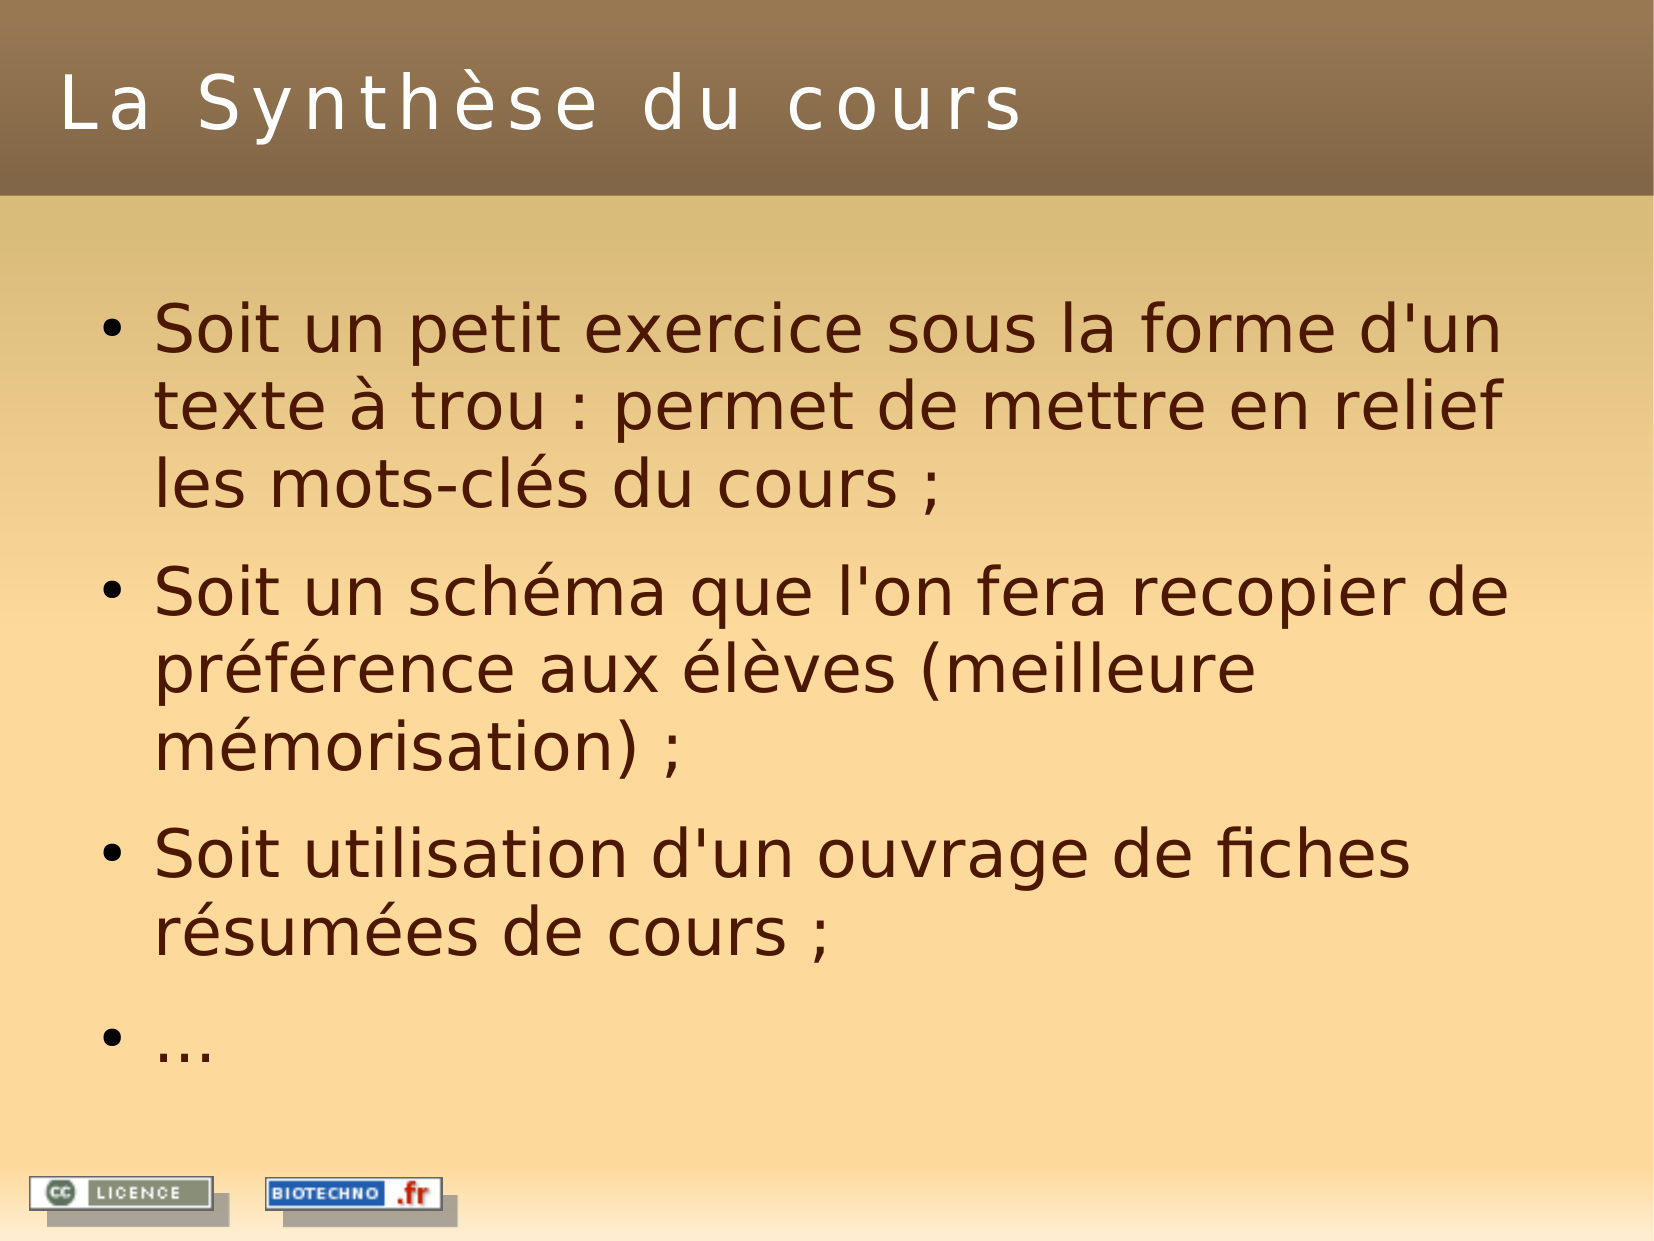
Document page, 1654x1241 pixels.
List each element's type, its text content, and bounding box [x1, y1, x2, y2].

list Soit un petit exercice sous la forme d'un texte à trou : permet de mettre en relief les mots-clés du cours ; Soit un schéma que l'on fera recopier de préférence aux élèves (meilleure mémorisation) ; Soit utilisation d'un ouvrage de fiches résumées de cours ; ... [82, 290, 1571, 1109]
picture [0, 0, 1654, 1241]
title La Synthèse du cours [59, 29, 1595, 178]
